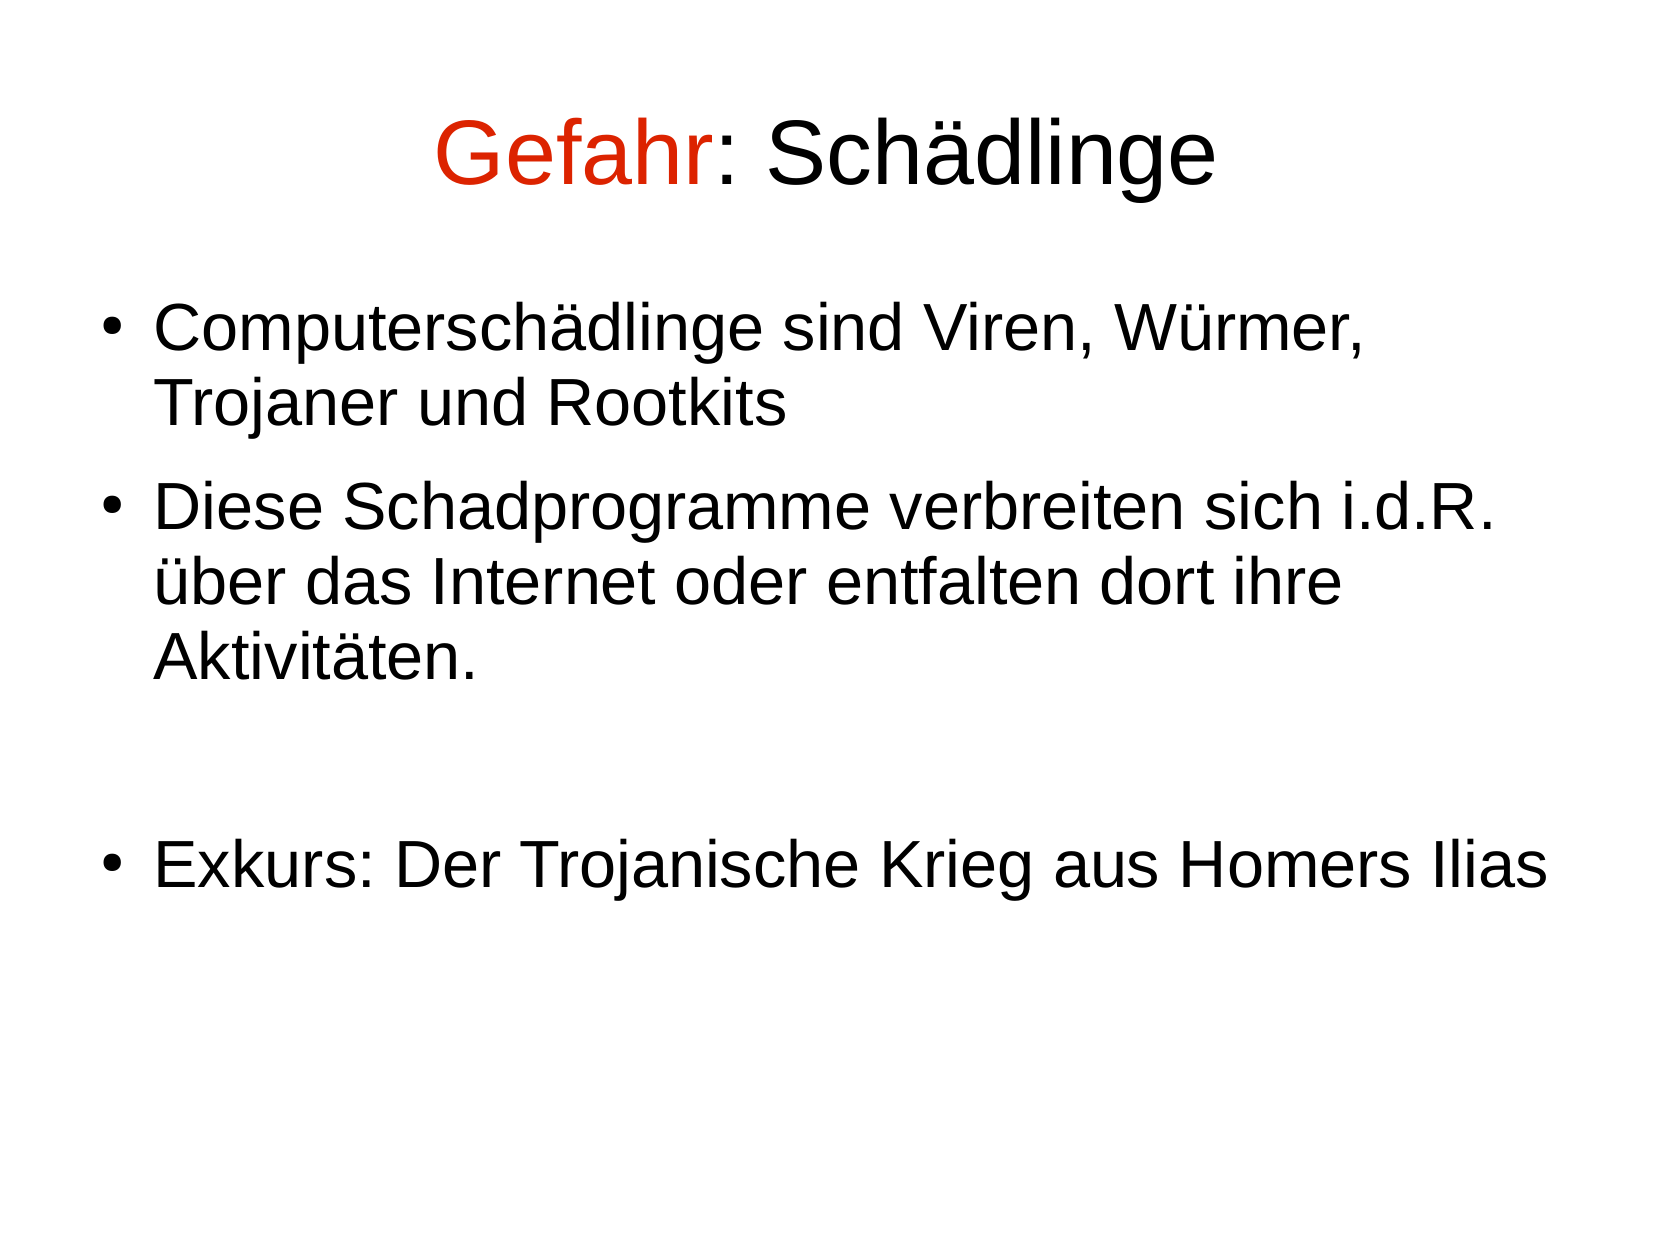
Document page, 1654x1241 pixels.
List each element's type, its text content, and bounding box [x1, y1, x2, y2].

title Gefahr: Schädlinge [82, 49, 1571, 257]
list Computerschädlinge sind Viren, Würmer, Trojaner und Rootkits Diese Schadprogramme verbreiten sich i.d.R. über das Internet oder entfalten dort ihre Aktivitäten. Exkurs: Der Trojanische Krieg aus Homers Ilias [82, 290, 1571, 1010]
